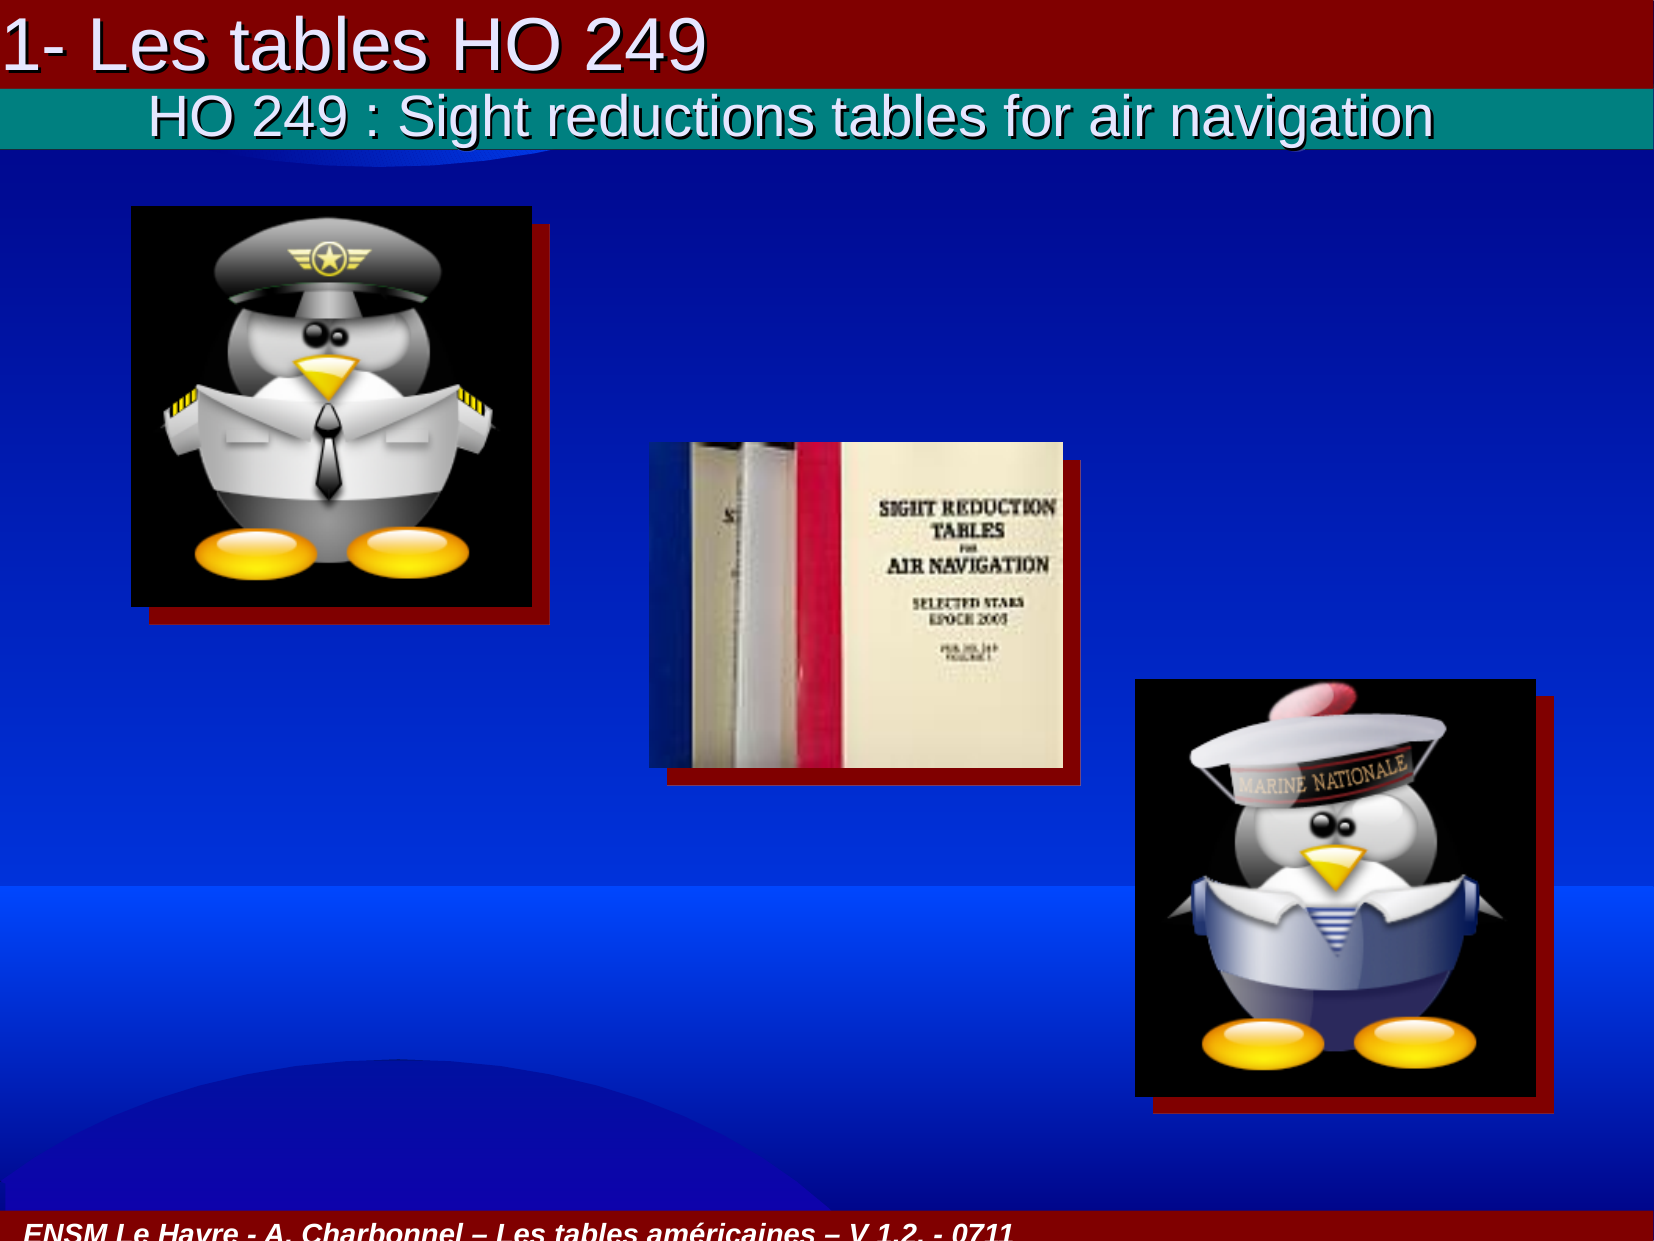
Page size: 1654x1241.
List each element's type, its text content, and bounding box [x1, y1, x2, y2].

text_box ENSM Le Havre - A. Charbonnel – Les tables américaines – V 1.2. - 0711 [0, 1210, 1654, 1241]
title 1- Les tables HO 249 [0, 0, 1654, 89]
picture [1135, 679, 1536, 1097]
picture [649, 442, 1063, 768]
title HO 249 : Sight reductions tables for air navigation [0, 89, 1654, 150]
picture [131, 206, 532, 607]
